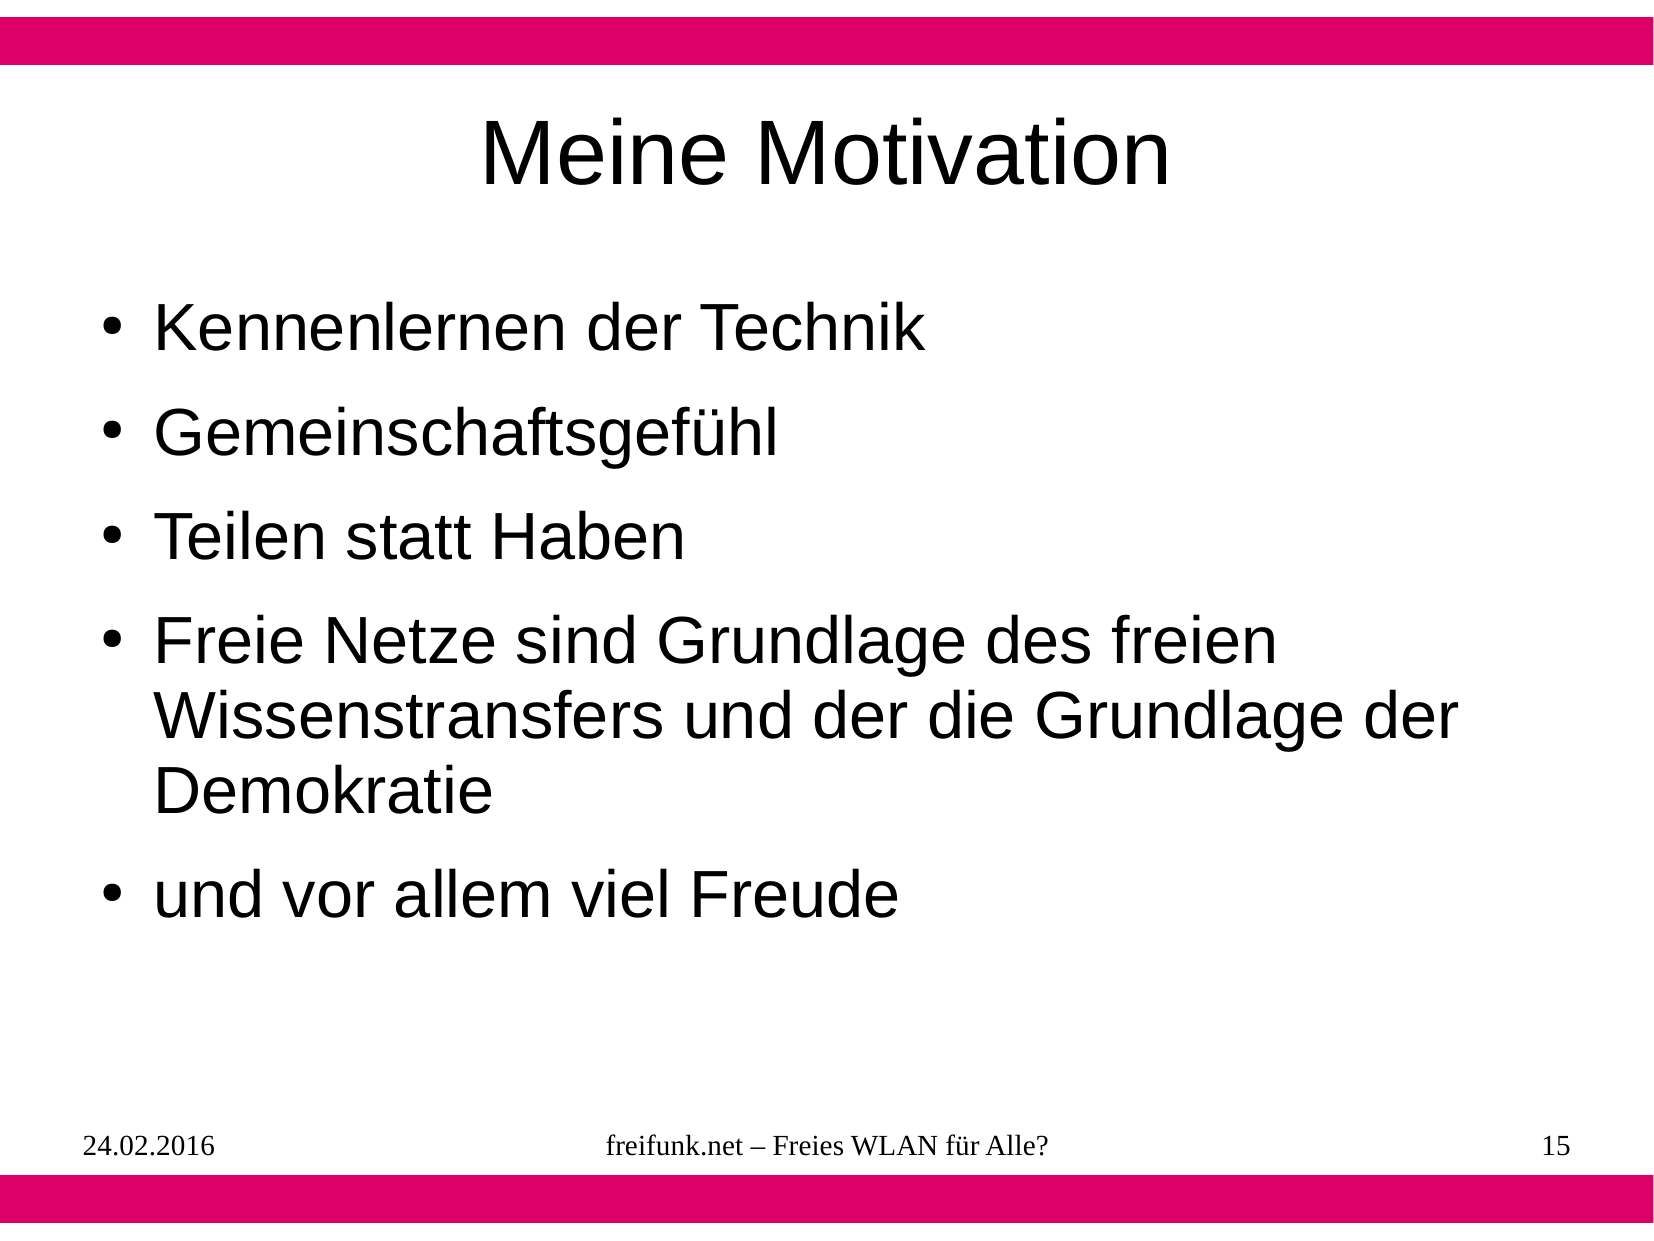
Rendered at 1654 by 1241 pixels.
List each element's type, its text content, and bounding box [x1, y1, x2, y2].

list Kennenlernen der Technik Gemeinschaftsgefühl Teilen statt Haben Freie Netze sind Grundlage des freien Wissenstransfers und der die Grundlage der Demokratie und vor allem viel Freude [82, 290, 1538, 1010]
title Meine Motivation [82, 65, 1571, 257]
picture [0, 1175, 1654, 1223]
picture [0, 17, 1654, 65]
